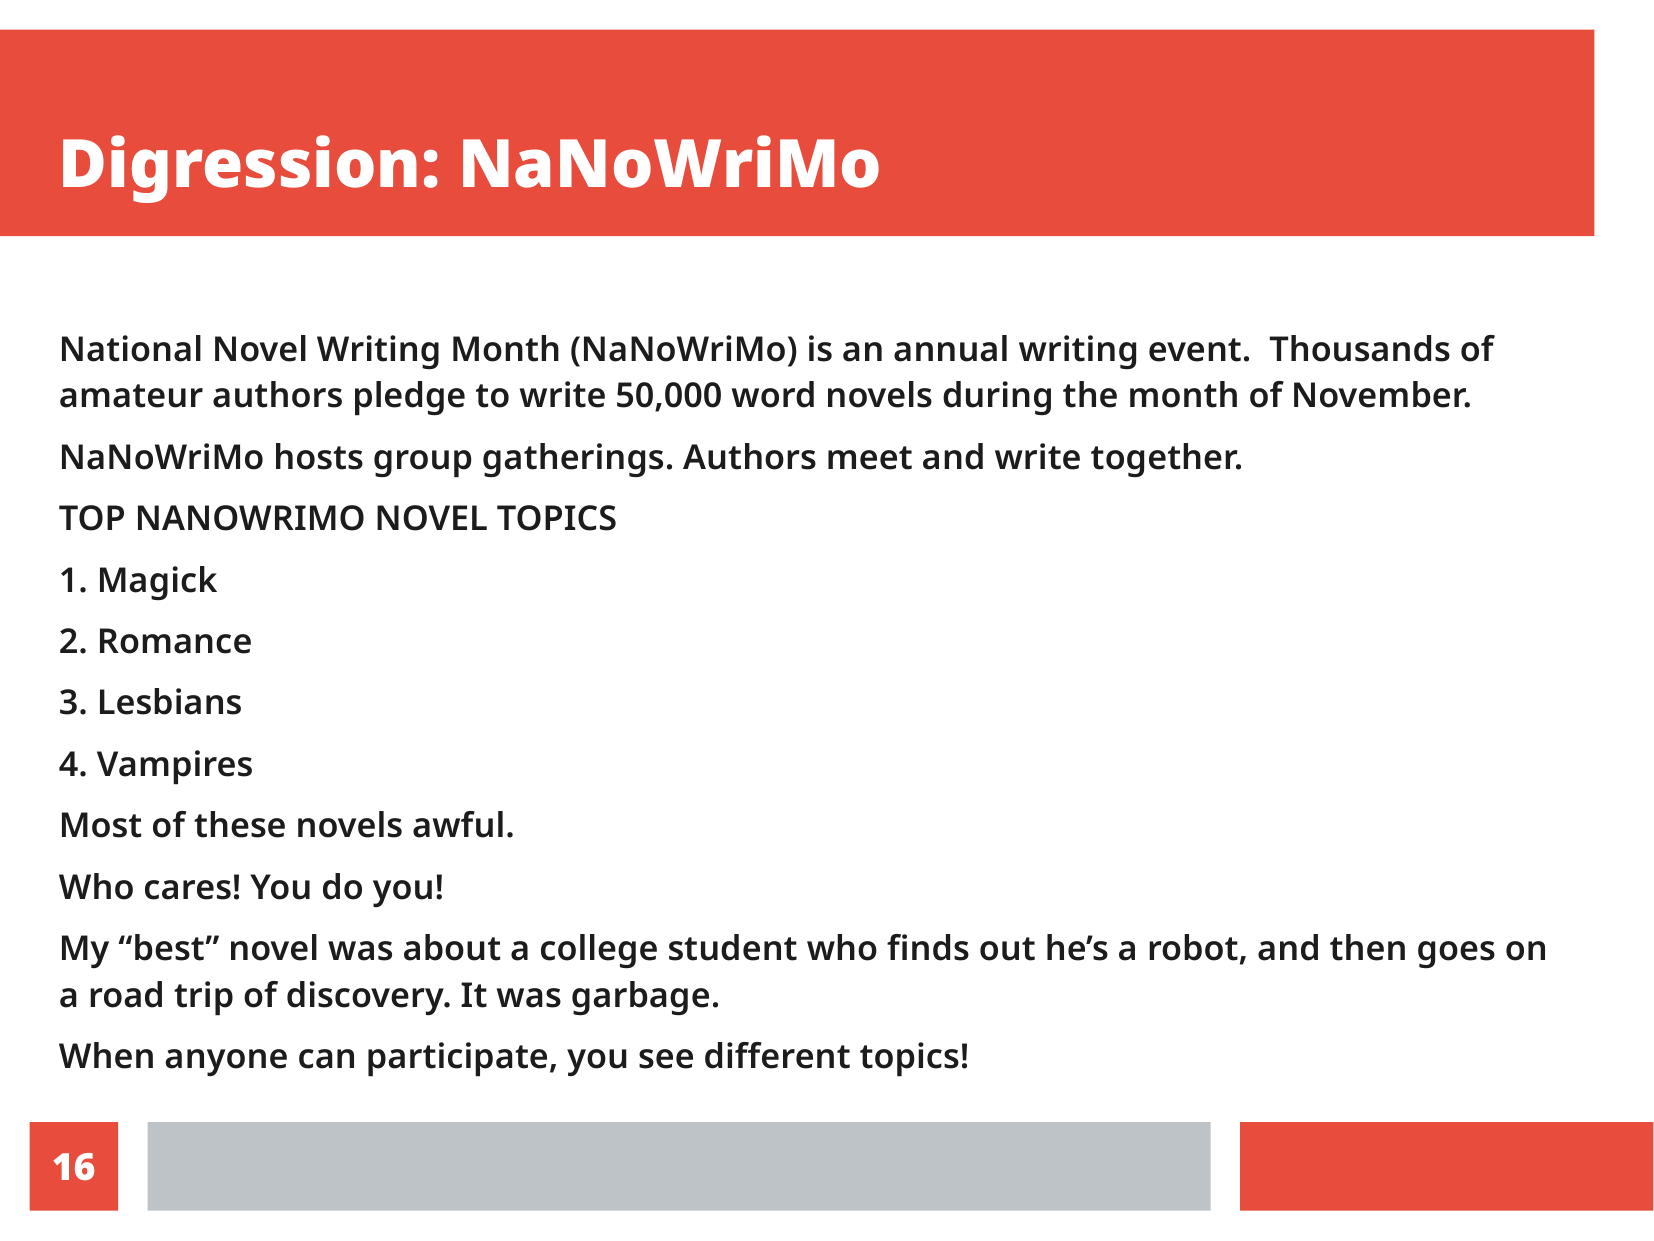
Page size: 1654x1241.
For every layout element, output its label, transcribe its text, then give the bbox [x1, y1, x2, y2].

list National Novel Writing Month (NaNoWriMo) is an annual writing event. Thousands of amateur authors pledge to write 50,000 word novels during the month of November. NaNoWriMo hosts group gatherings. Authors meet and write together. TOP NANOWRIMO NOVEL TOPICS 1. Magick 2. Romance 3. Lesbians 4. Vampires Most of these novels awful. Who cares! You do you! My “best” novel was about a college student who finds out he’s a robot, and then goes on a road trip of discovery. It was garbage. When anyone can participate, you see different topics! [59, 324, 1565, 1093]
title Digression: NaNoWriMo [59, 59, 1595, 207]
